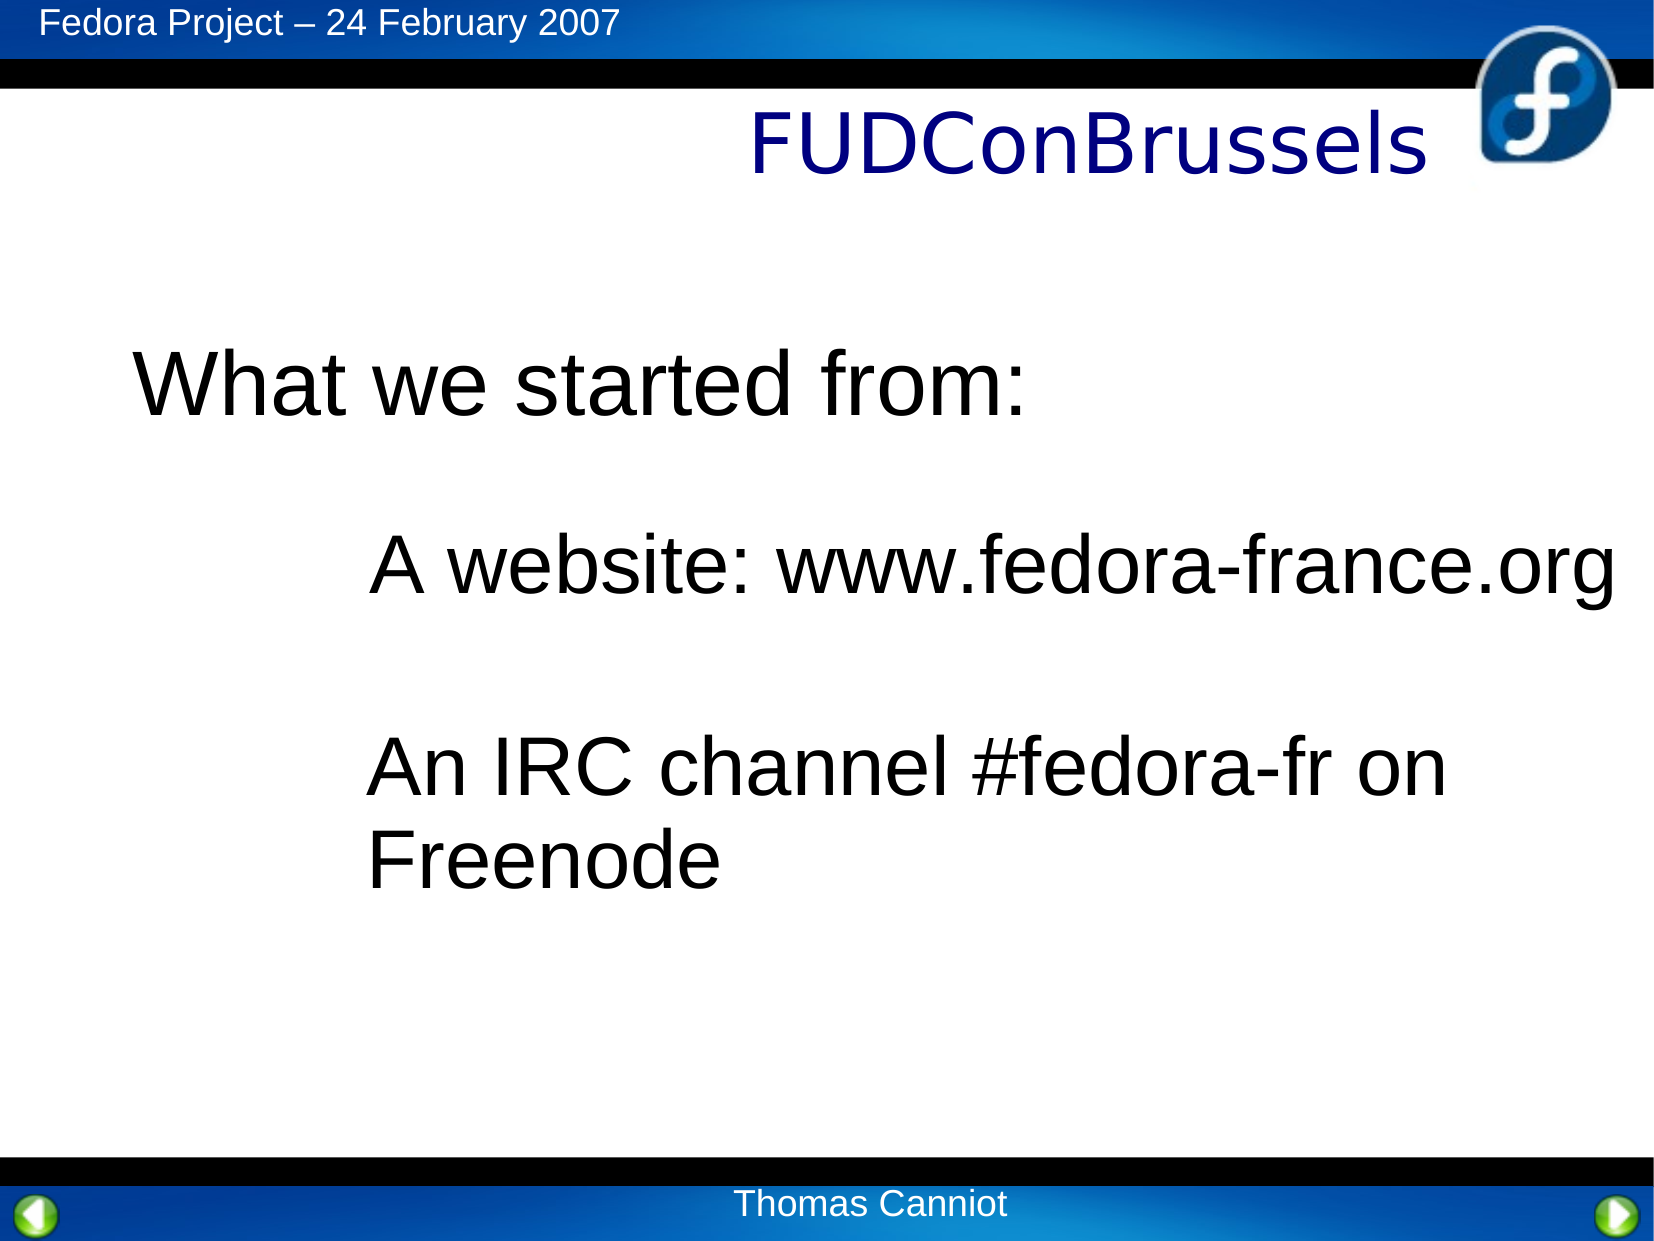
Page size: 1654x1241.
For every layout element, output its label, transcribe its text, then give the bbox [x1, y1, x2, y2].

picture [981, 1198, 992, 1214]
picture [953, 1198, 962, 1213]
picture [0, 1186, 1654, 1241]
picture [932, 1198, 941, 1213]
picture [910, 1206, 920, 1213]
text_box An IRC channel #fedora-fr on Freenode [352, 712, 1625, 975]
text_box A website: www.fedora-france.org [354, 511, 1654, 650]
picture [0, 0, 1654, 266]
text_box What we started from: [118, 324, 1565, 476]
